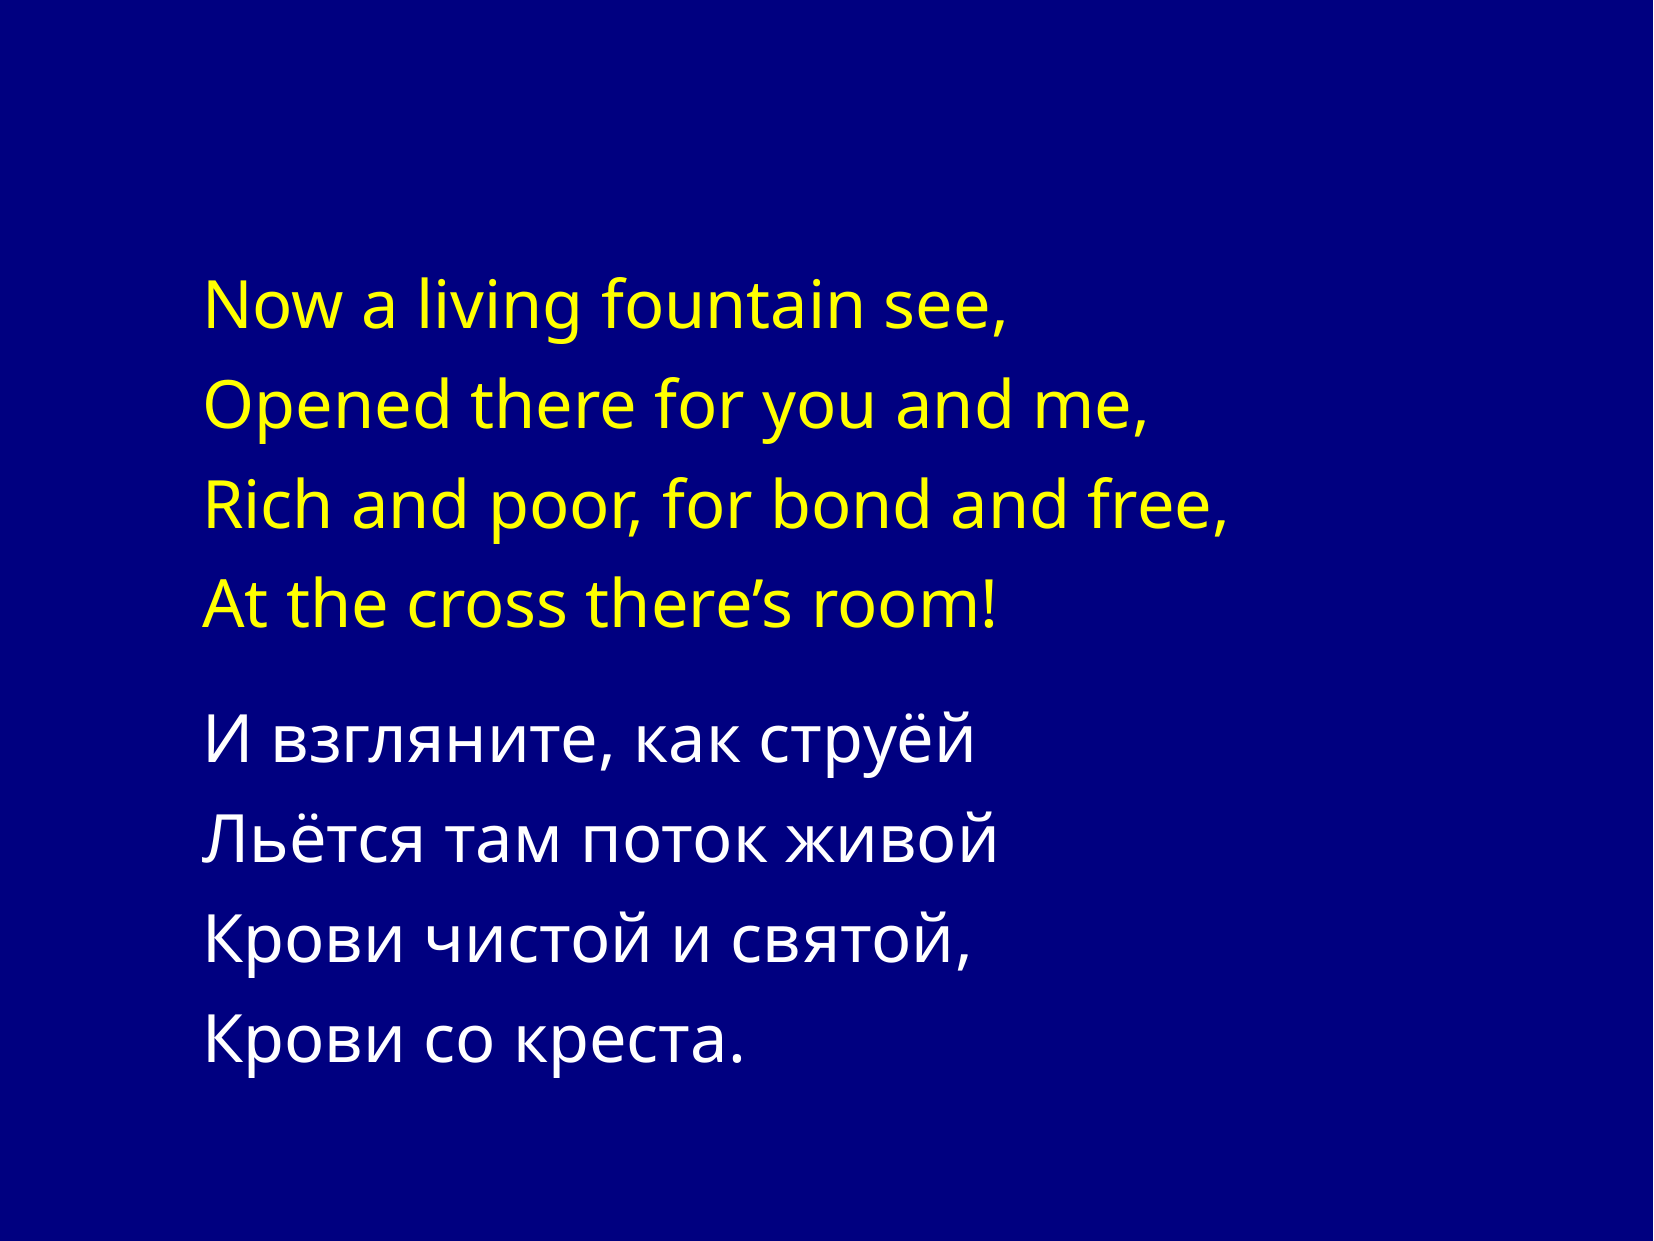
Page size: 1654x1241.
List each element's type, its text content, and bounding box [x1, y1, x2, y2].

text_box Now a living fountain see, Opened there for you and me, Rich and poor, for bond and free, At the cross there’s room! [75, 150, 1576, 638]
text_box И взгляните, как струёй Льётся там поток живой Крови чистой и святой, Крови со креста. [75, 675, 1576, 1163]
